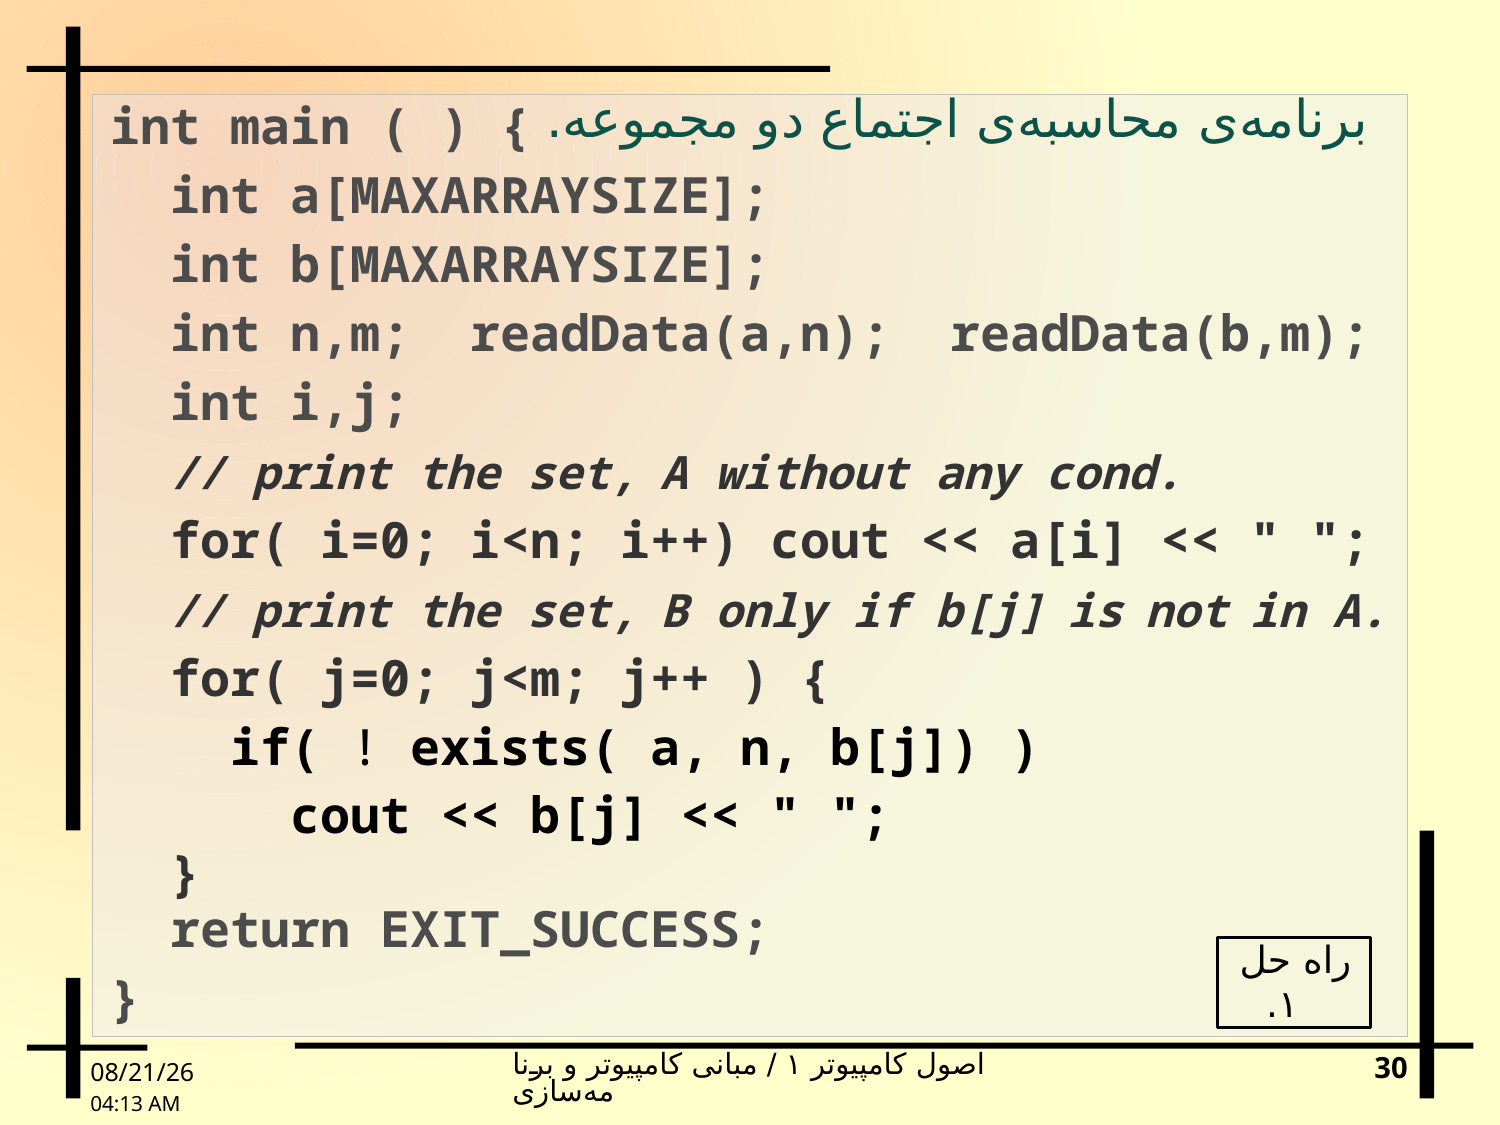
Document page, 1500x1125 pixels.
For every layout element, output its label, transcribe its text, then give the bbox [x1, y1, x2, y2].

list راه حل ۱. [1217, 937, 1371, 1002]
text_box int main ( ) { int a[MAXARRAYSIZE]; int b[MAXARRAYSIZE]; int n,m; readData(a,n); readData(b,m); int i,j; // print the set, A without any cond. for( i=0; i<n; i++) cout << a[i] << " "; // print the set, B only if b[j] is not in A. for( j=0; j<m; j++ ) { if( ! exists( a, n, b[j]) ) cout << b[j] << " "; } return EXIT_SUCCESS; } [92, 94, 1408, 1037]
list برنامه‌ی محاسبه‌ی اجتماع دو مجموعه. [110, 89, 1422, 188]
